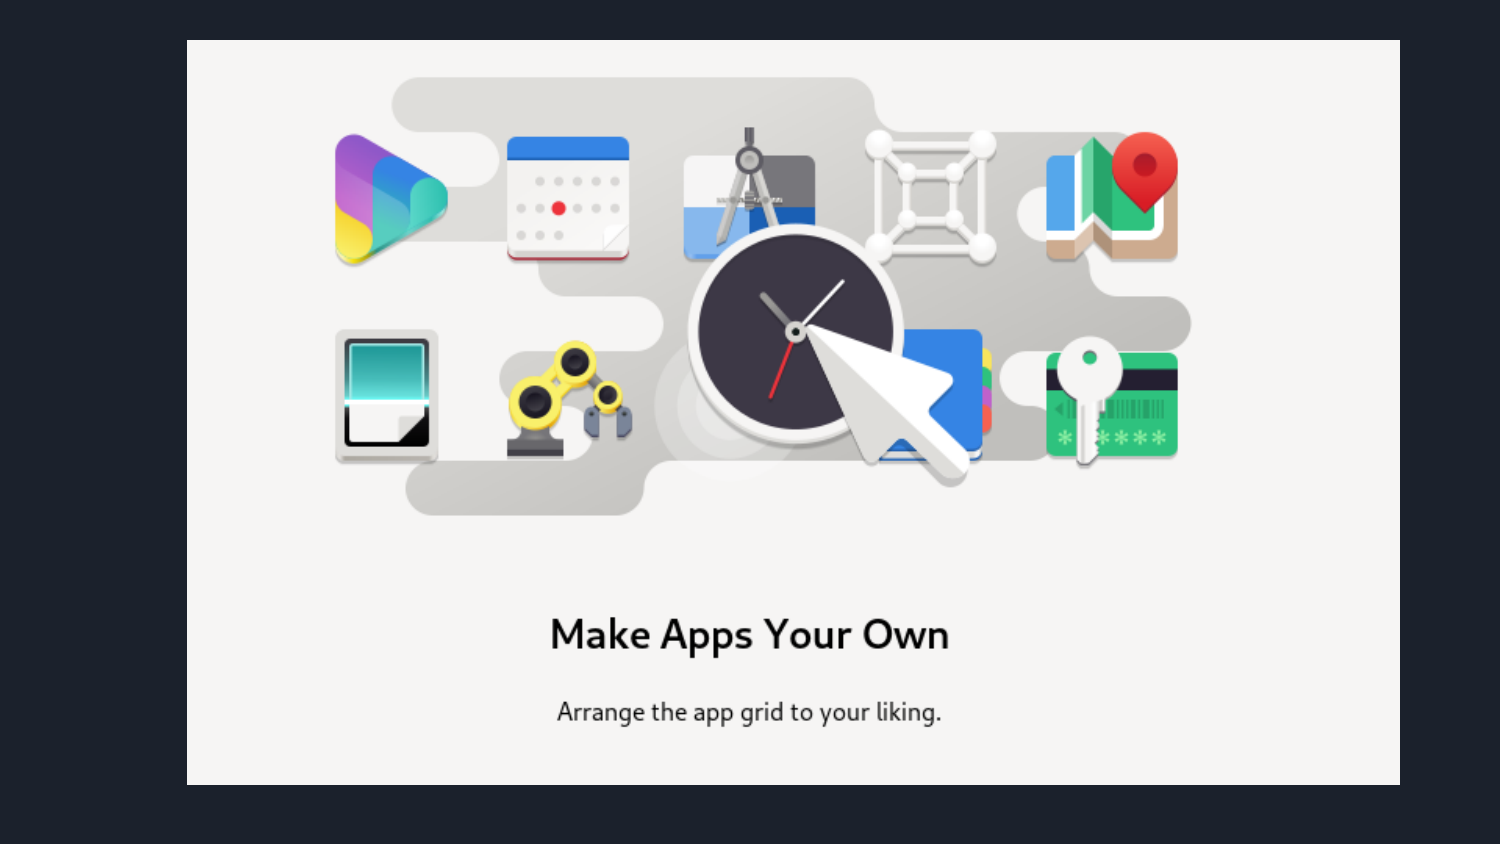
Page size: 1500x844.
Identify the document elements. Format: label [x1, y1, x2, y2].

picture [187, 40, 1400, 785]
